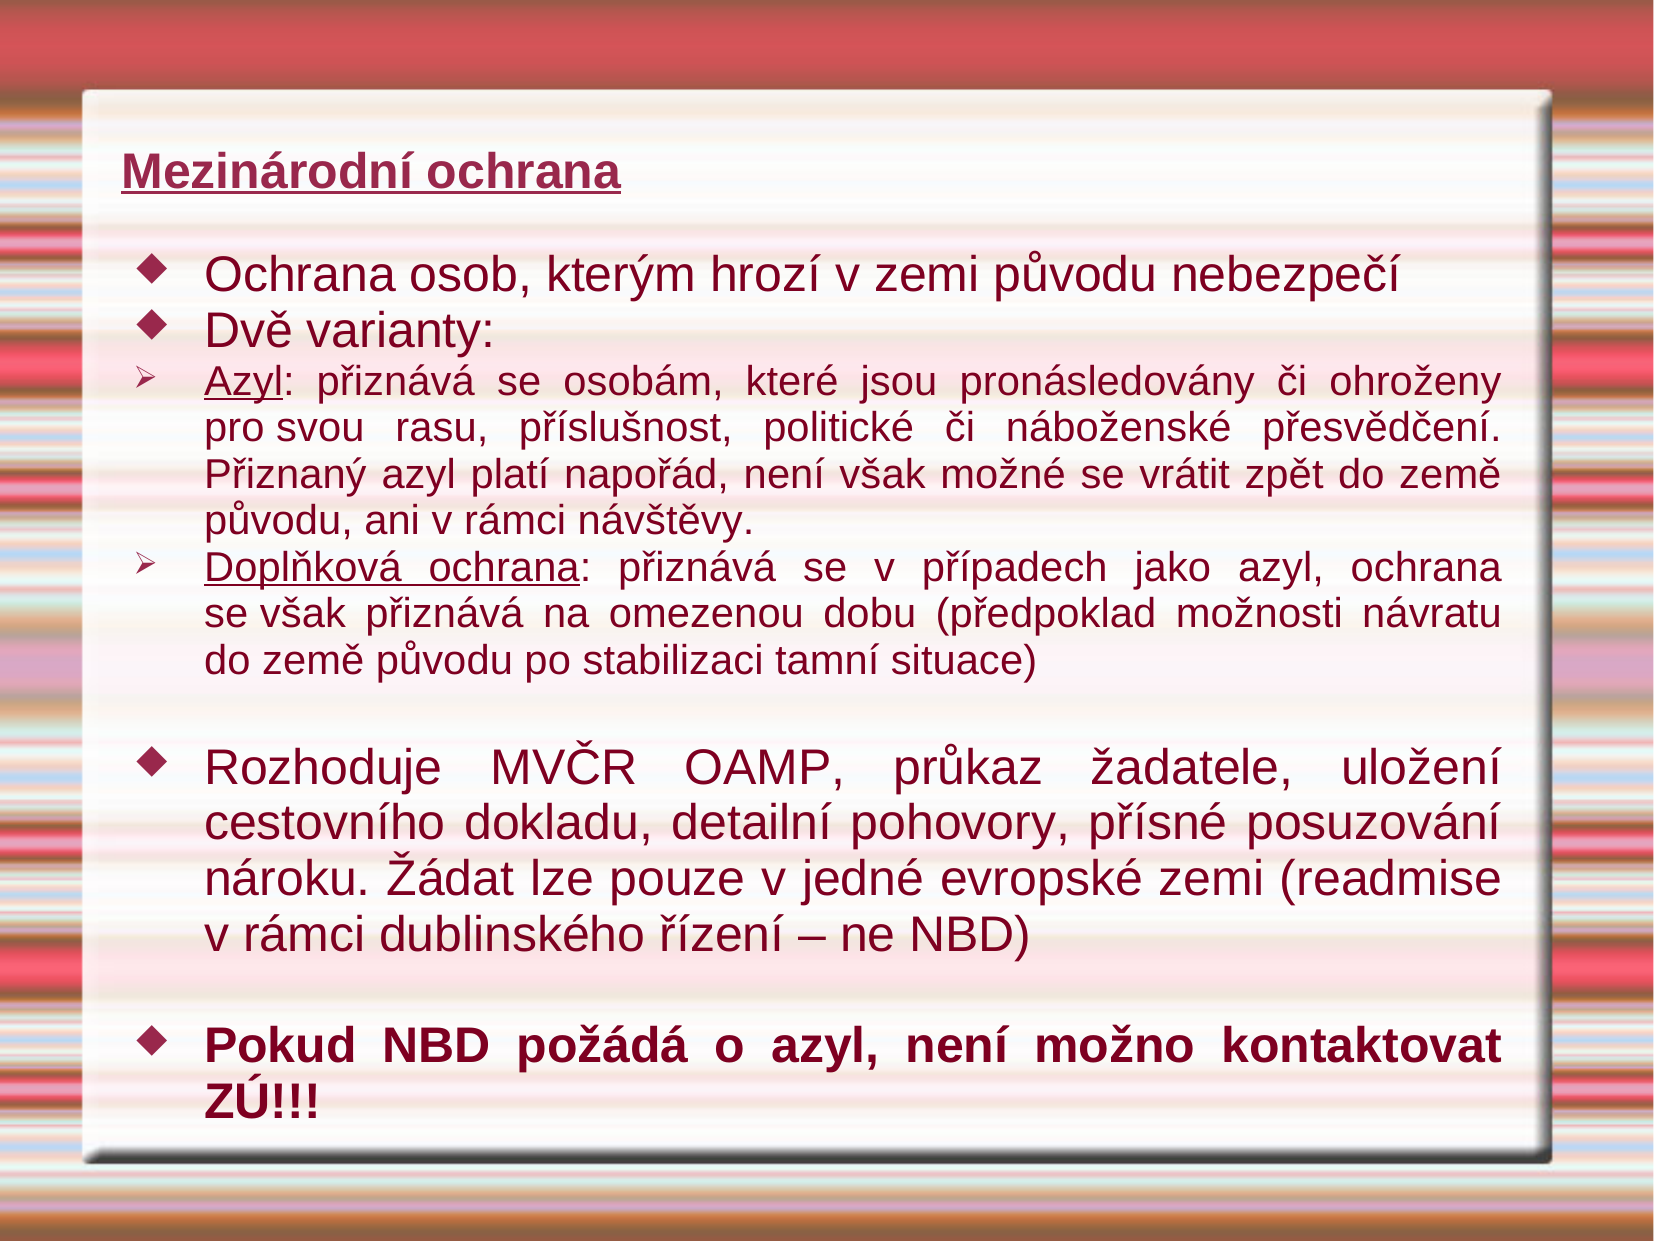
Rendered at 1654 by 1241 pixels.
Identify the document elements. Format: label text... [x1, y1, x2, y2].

title Mezinárodní ochrana [121, 50, 1534, 237]
picture [0, 0, 1654, 1241]
list Ochrana osob, kterým hrozí v zemi původu nebezpečí Dvě varianty: Azyl: přiznává se osobám, které jsou pronásledovány či ohroženy pro svou rasu, příslušnost, politické či náboženské přesvědčení. Přiznaný azyl platí napořád, není však možné se vrátit zpět do země původu, ani v rámci návštěvy. Doplňková ochrana: přiznává se v případech jako azyl, ochrana se však přiznává na omezenou dobu (předpoklad možnosti návratu do země původu po stabilizaci tamní situace) Rozhoduje MVČR OAMP, průkaz žadatele, uložení cestovního dokladu, detailní pohovory, přísné posuzování nároku. Žádat lze pouze v jedné evropské zemi (readmise v rámci dublinského řízení – ne NBD) Pokud NBD požádá o azyl, není možno kontaktovat ZÚ!!! [121, 246, 1503, 1134]
